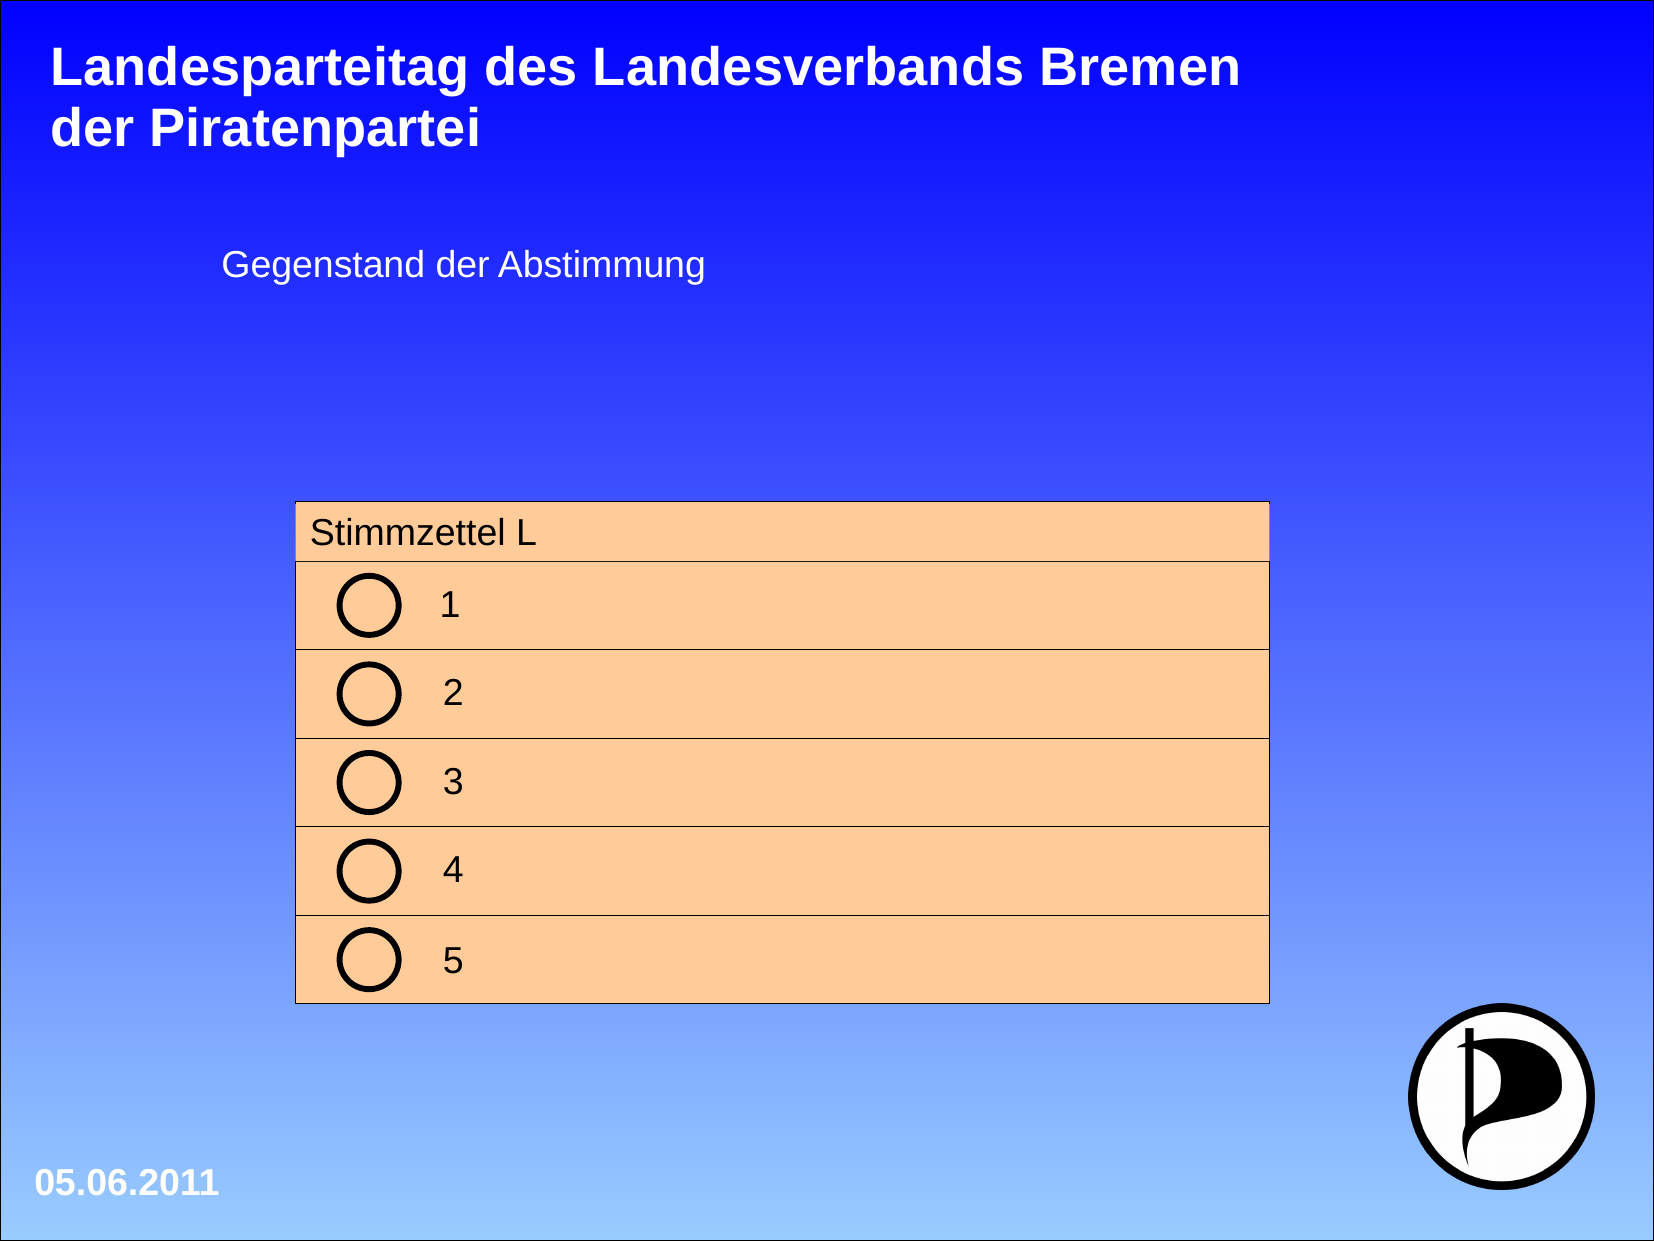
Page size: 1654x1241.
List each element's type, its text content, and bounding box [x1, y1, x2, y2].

text_box [295, 650, 1270, 738]
text_box Gegenstand der Abstimmung [206, 236, 1388, 473]
picture [1408, 1003, 1595, 1190]
text_box [295, 562, 1270, 649]
text_box [295, 739, 1270, 826]
text_box 5 [428, 932, 479, 990]
text_box [295, 827, 1270, 915]
text_box 4 [428, 841, 479, 899]
text_box 4 [1388, 412, 1653, 416]
text_box 2 [428, 664, 479, 722]
text_box [295, 916, 1270, 1004]
text_box 3 [428, 752, 479, 810]
text_box 4 [1, 412, 206, 416]
text_box 1 [424, 575, 476, 633]
text_box Stimmzettel L [295, 504, 1270, 562]
